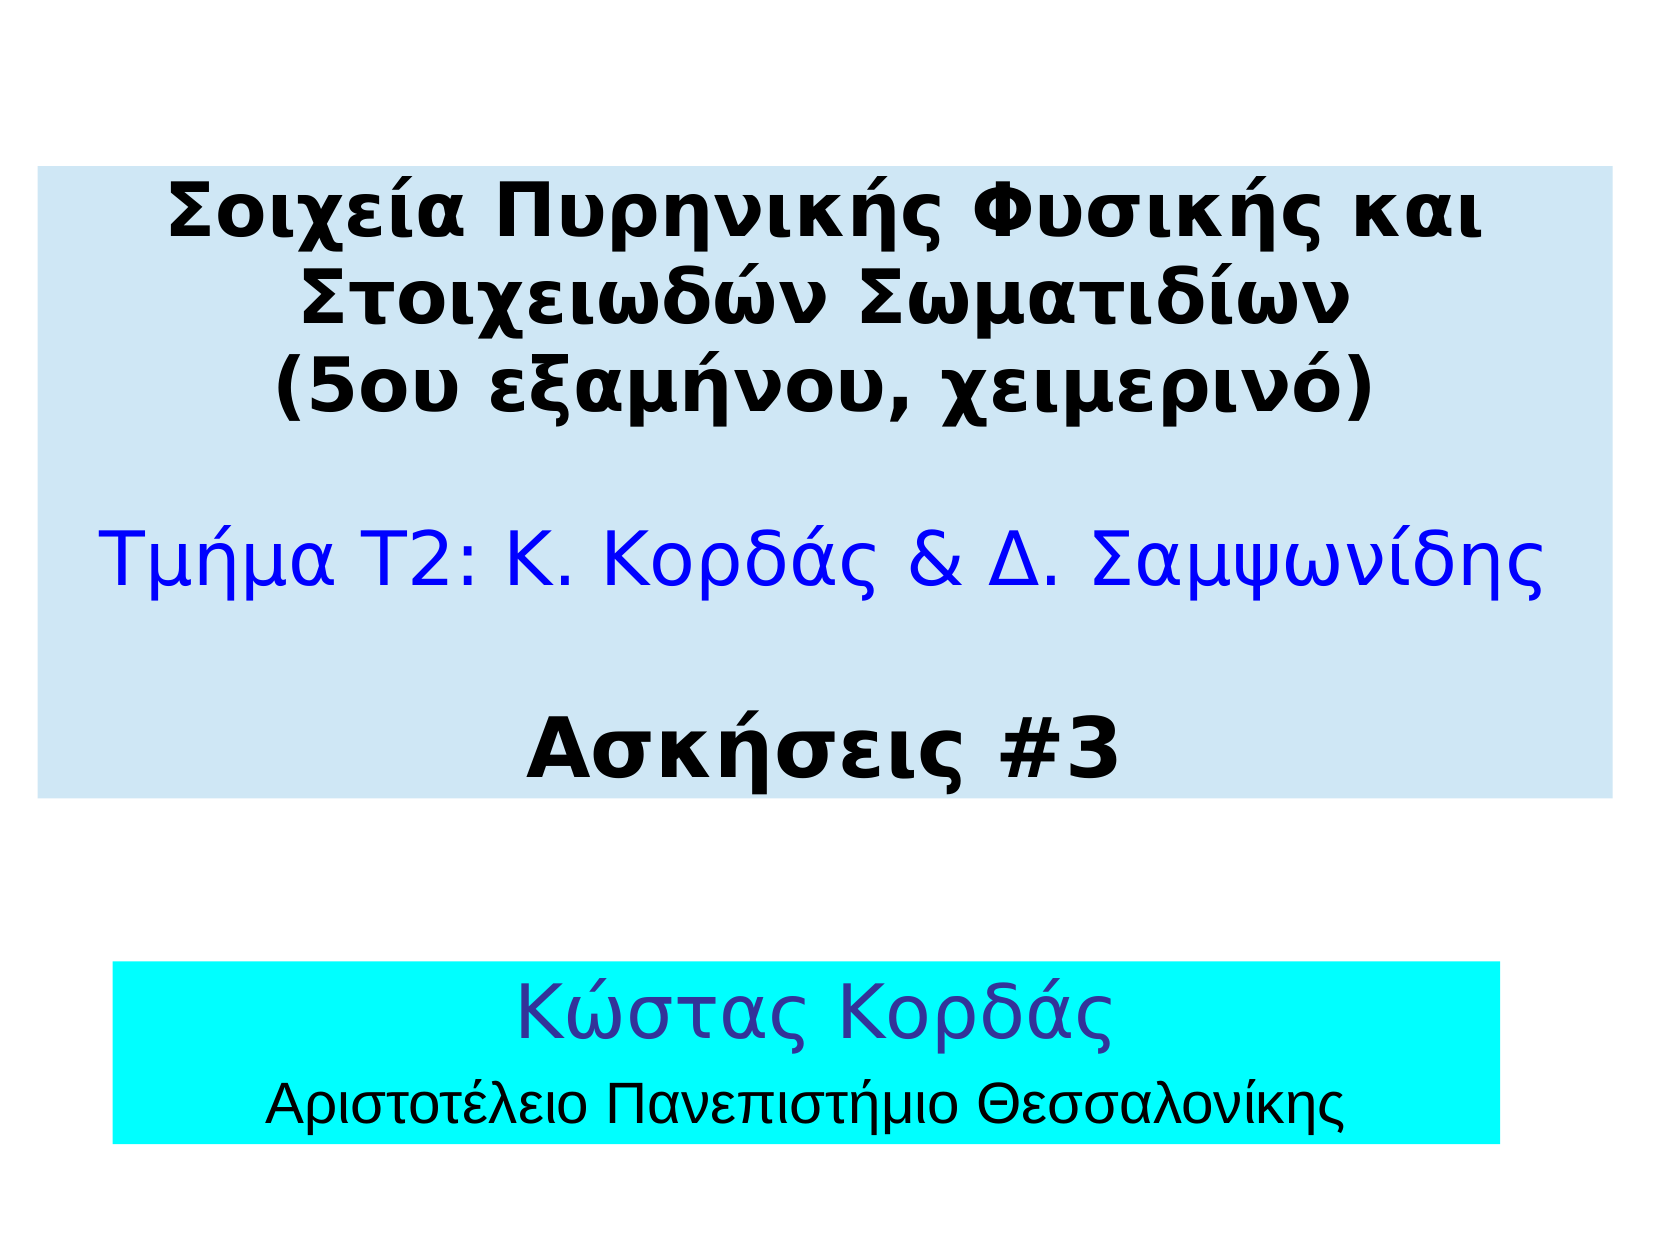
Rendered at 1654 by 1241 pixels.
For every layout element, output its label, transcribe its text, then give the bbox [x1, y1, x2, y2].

text_box Κώστας Κορδάς Αριστοτέλειο Πανεπιστήμιο Θεσσαλονίκης [112, 961, 1501, 1145]
title Σοιχεία Πυρηνικής Φυσικής και Στοιχειωδών Σωματιδίων (5ου εξαμήνου, χειμερινό) Τμήμα Τ2: Κ. Κορδάς & Δ. Σαμψωνίδης Ασκήσεις #3 [37, 166, 1613, 799]
